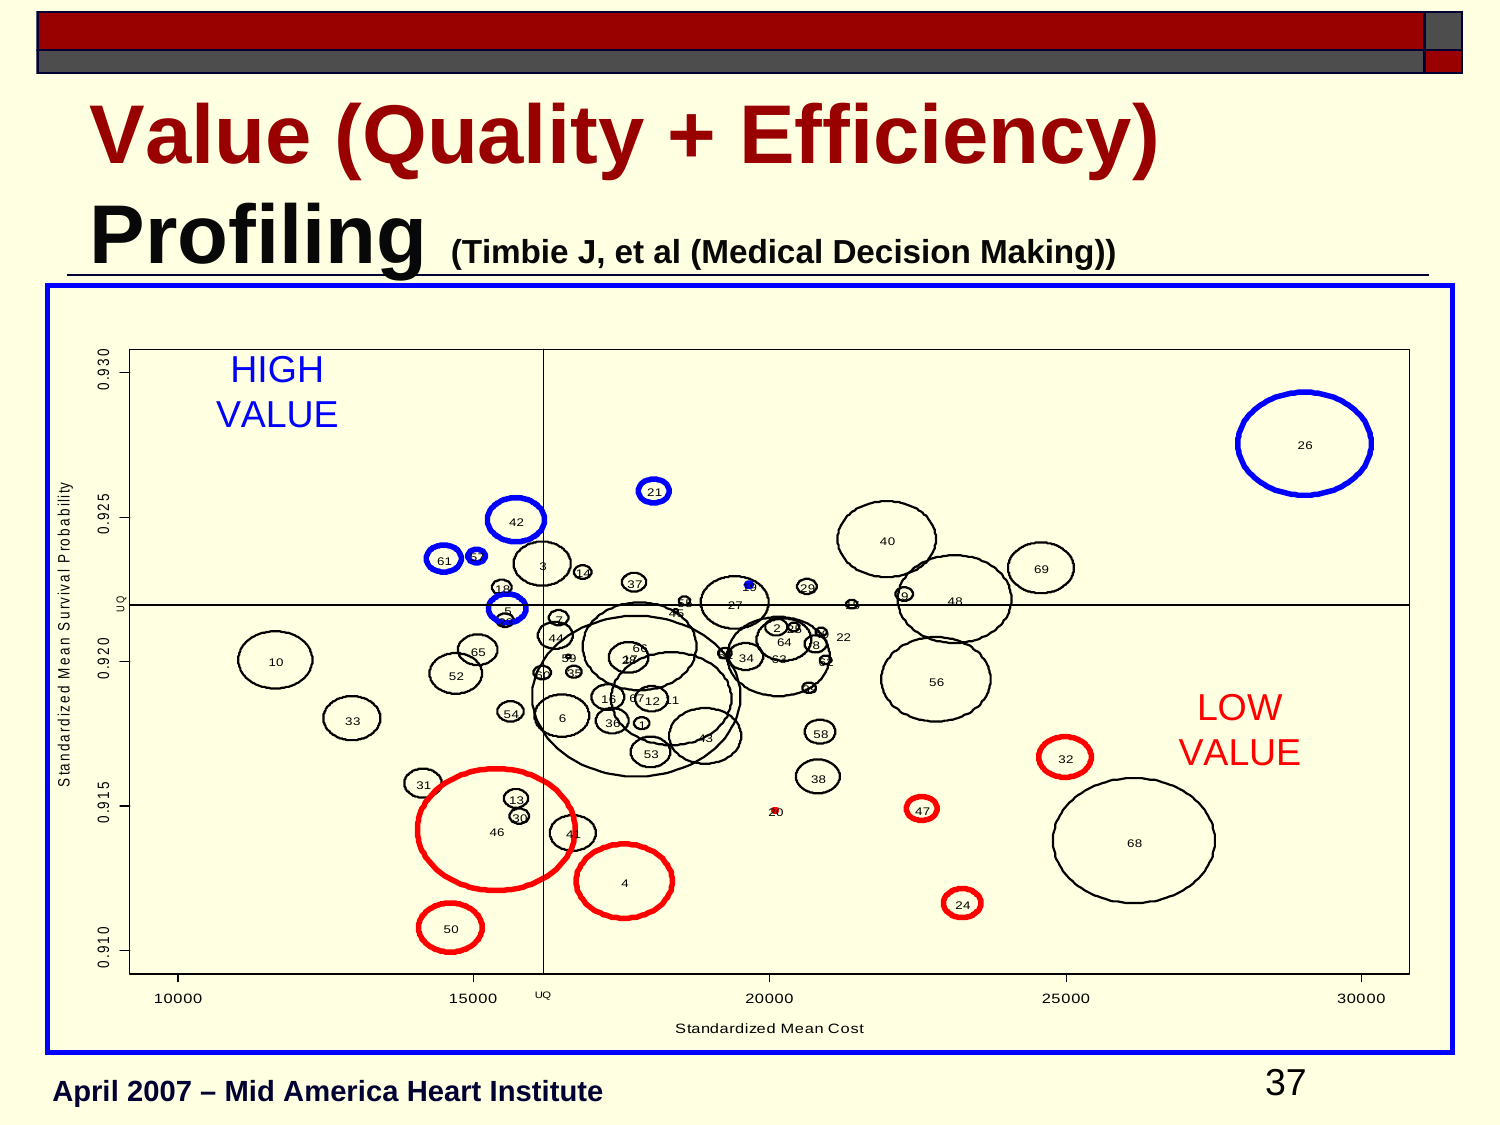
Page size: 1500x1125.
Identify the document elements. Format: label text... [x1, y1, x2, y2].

title Value (Quality + Efficiency) Profiling (Timbie J, et al (Medical Decision Making)) [75, 72, 1426, 283]
text_box HIGH VALUE [174, 337, 380, 443]
picture [50, 287, 1450, 1051]
text_box LOW VALUE [1137, 674, 1343, 781]
